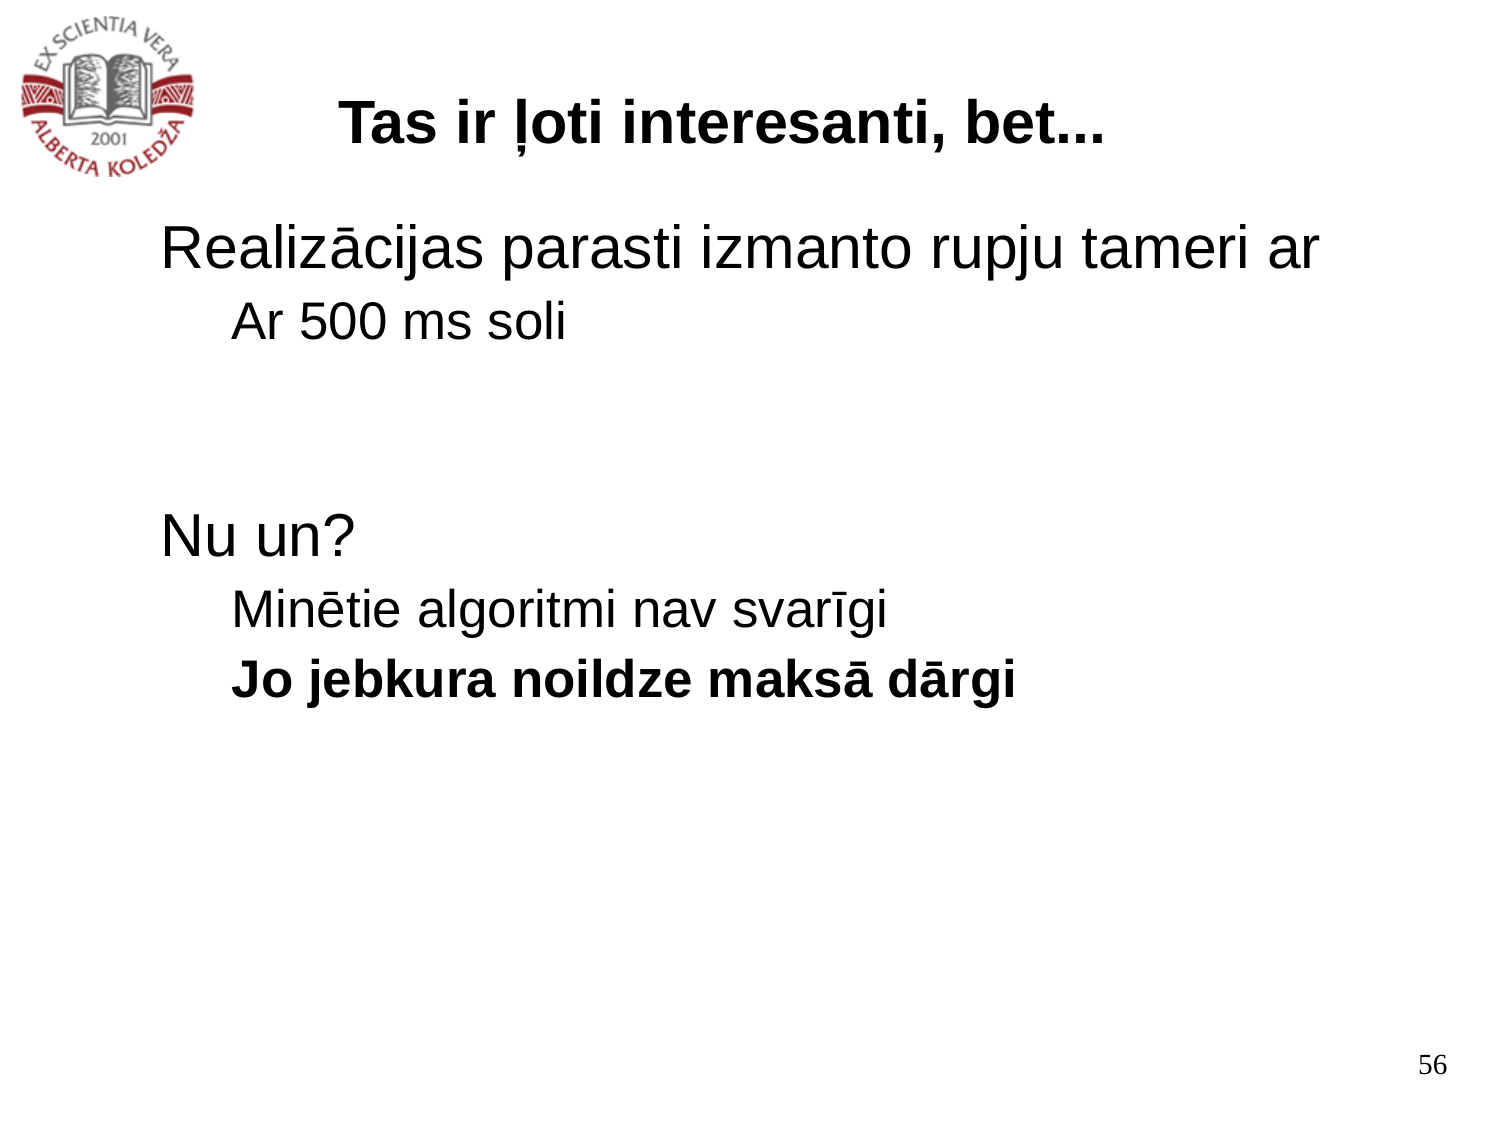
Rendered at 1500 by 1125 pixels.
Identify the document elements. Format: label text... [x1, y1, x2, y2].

text_box <skaitlis> [1312, 1037, 1463, 1101]
title Tas ir ļoti interesanti, bet... [50, 62, 1374, 175]
list Realizācijas parasti izmanto rupju tameri ar Ar 500 ms soli Nu un? Minētie algoritmi nav svarīgi Jo jebkura noildze maksā dārgi [74, 200, 1463, 1101]
picture [21, 16, 194, 177]
